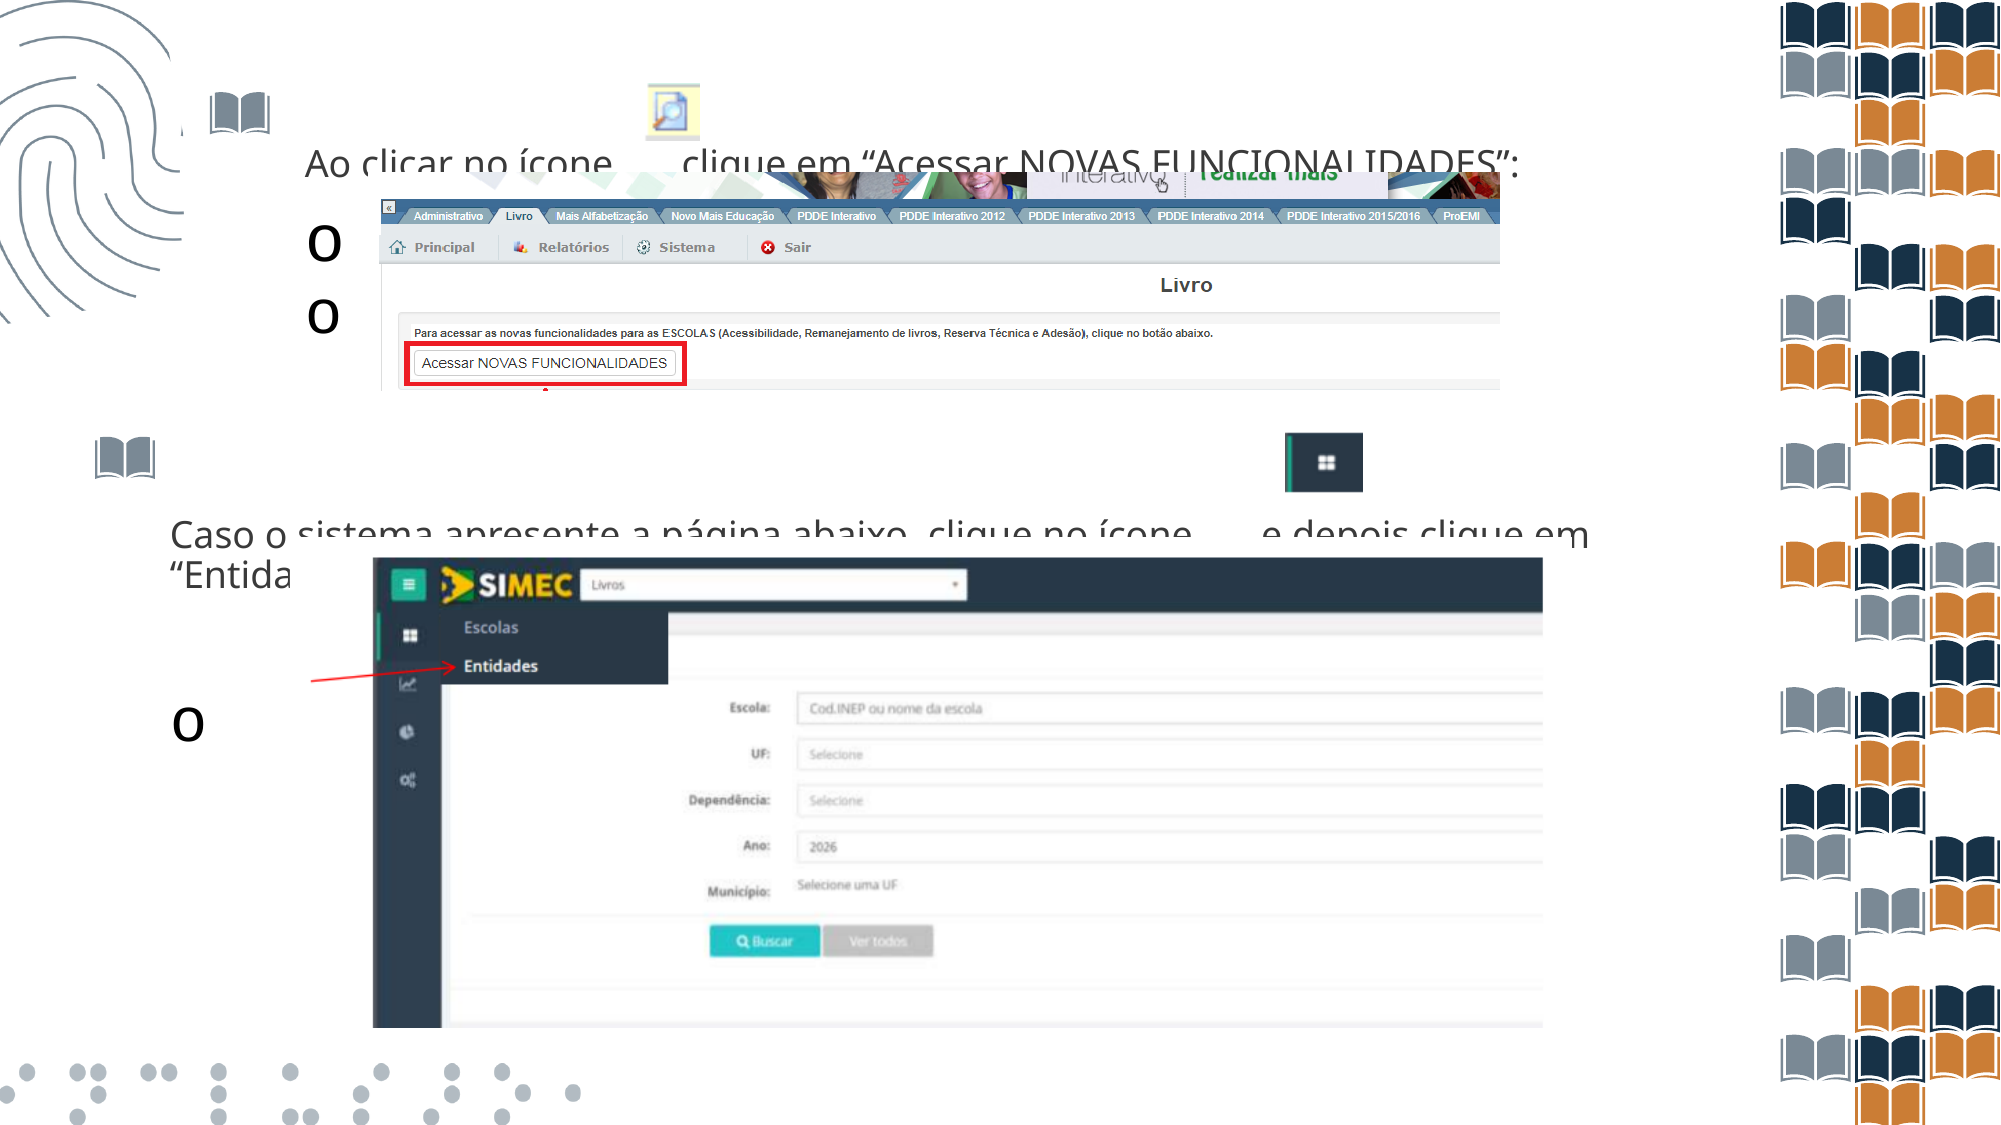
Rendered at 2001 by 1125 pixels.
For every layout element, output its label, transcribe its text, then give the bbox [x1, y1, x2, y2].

text_box [95, 434, 155, 479]
text_box [1855, 983, 1926, 1125]
text_box [1929, 242, 2000, 292]
text_box [1855, 592, 1926, 643]
text_box [1855, 348, 1926, 447]
text_box [1855, 541, 1926, 591]
picture [289, 537, 1572, 1028]
text_box [1780, 0, 1851, 99]
text_box Ao clicar no ícone , clique em “Acessar NOVAS FUNCIONALIDADES”: [289, 41, 1766, 260]
text_box [1929, 293, 2000, 343]
text_box [1855, 490, 1926, 540]
text_box [1929, 392, 2000, 492]
text_box [1929, 147, 2000, 198]
text_box [1780, 1032, 1851, 1082]
text_box [1780, 932, 1851, 983]
text_box Caso o sistema apresente a página abaixo, clique no ícone e depois clique em “Entidades”: [154, 412, 1631, 631]
text_box [209, 90, 270, 135]
text_box [1780, 145, 1851, 245]
text_box [1929, 834, 2000, 932]
text_box [1929, 983, 2000, 1081]
text_box [1855, 885, 1926, 936]
text_box [1780, 684, 1851, 735]
text_box [1780, 292, 1851, 392]
text_box [1780, 539, 1851, 589]
text_box [0, 1063, 581, 1125]
text_box [0, 0, 210, 326]
picture [368, 172, 1500, 391]
text_box [1855, 241, 1926, 292]
picture [639, 83, 700, 141]
text_box [1855, 0, 1926, 197]
picture [1285, 430, 1363, 494]
text_box [1929, 0, 2000, 97]
text_box [1780, 781, 1851, 882]
text_box [1780, 440, 1851, 491]
text_box [1929, 539, 2000, 735]
text_box [1855, 689, 1926, 835]
